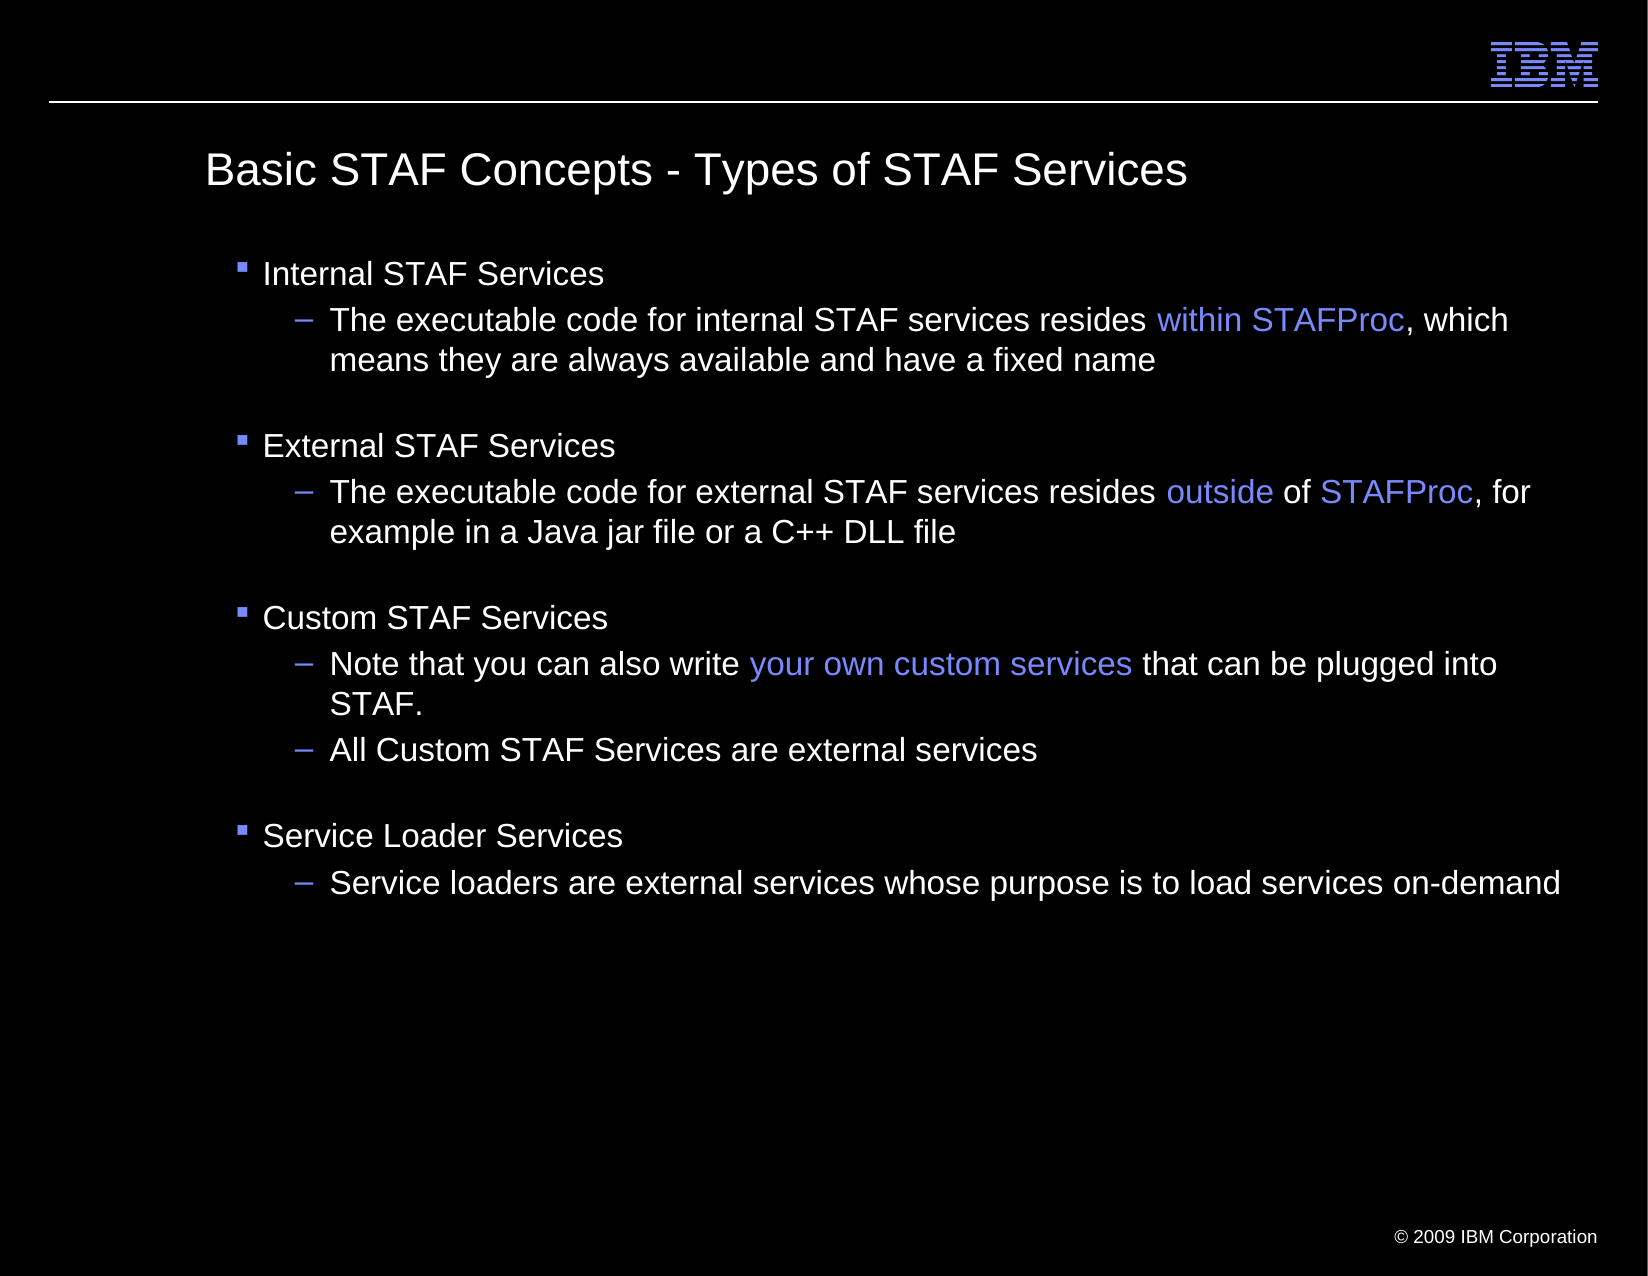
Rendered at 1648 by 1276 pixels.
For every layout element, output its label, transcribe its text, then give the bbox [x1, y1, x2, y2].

picture [1491, 42, 1598, 87]
title Basic STAF Concepts - Types of STAF Services [188, 137, 1648, 231]
text_box Internal STAF Services The executable code for internal STAF services resides within STAFProc, which means they are always available and have a fixed name External STAF Services The executable code for external STAF services resides outside of STAFProc, for example in a Java jar file or a C++ DLL file Custom STAF Services Note that you can also write your own custom services that can be plugged into STAF. All Custom STAF Services are external services Service Loader Services Service loaders are external services whose purpose is to load services on-demand [235, 252, 1584, 901]
